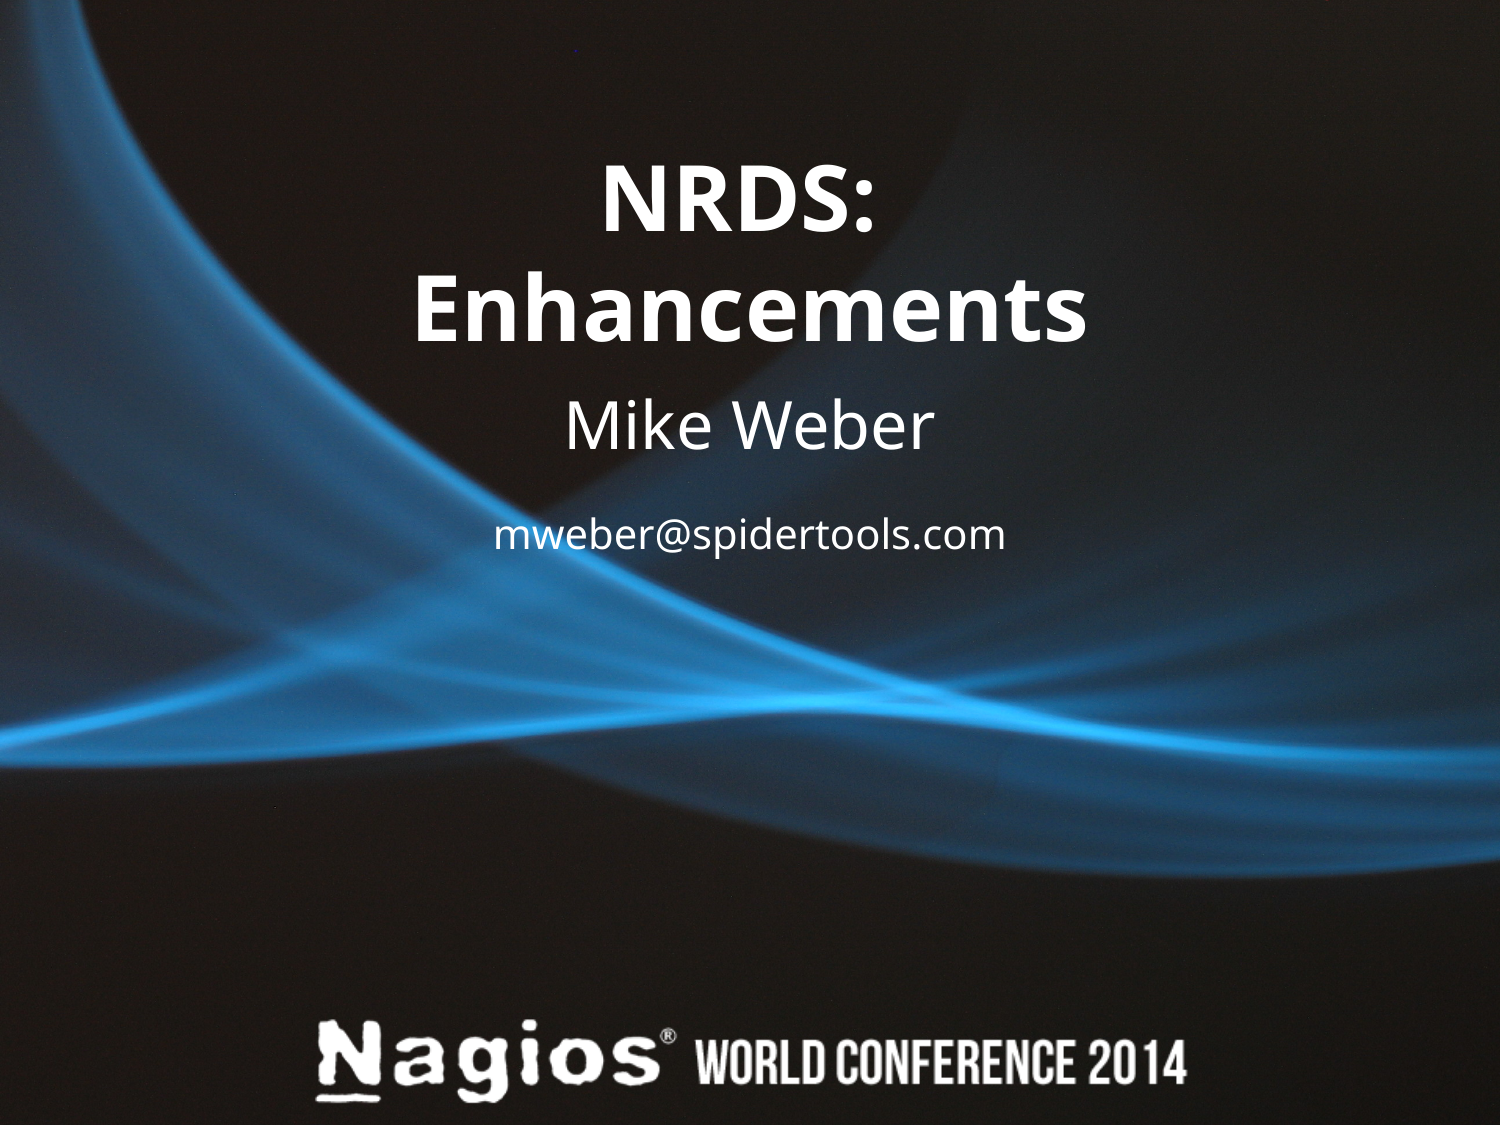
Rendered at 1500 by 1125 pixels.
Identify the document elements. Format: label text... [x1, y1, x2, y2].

title NRDS: Enhancements [50, 125, 1451, 376]
list mweber@spidertools.com [412, 500, 1088, 588]
picture [0, 0, 1500, 1125]
subtitle Mike Weber [225, 375, 1276, 501]
